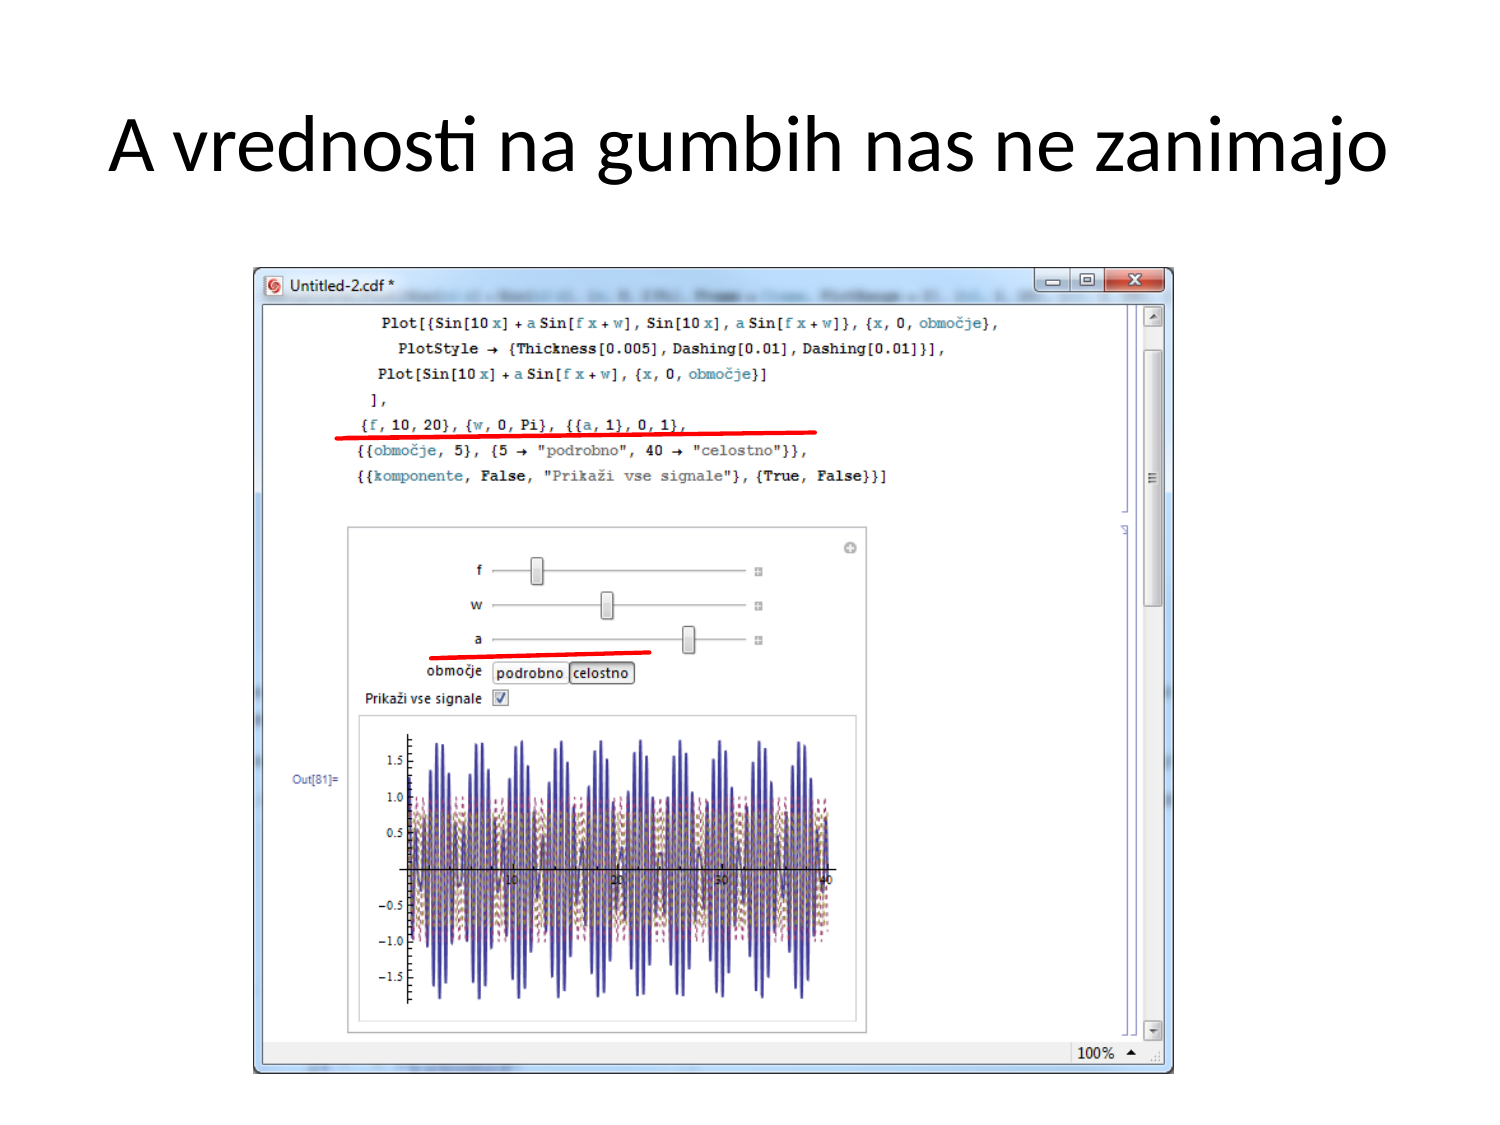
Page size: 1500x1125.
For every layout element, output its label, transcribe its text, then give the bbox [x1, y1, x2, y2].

picture [253, 267, 1174, 1074]
title A vrednosti na gumbih nas ne zanimajo [75, 45, 1425, 233]
